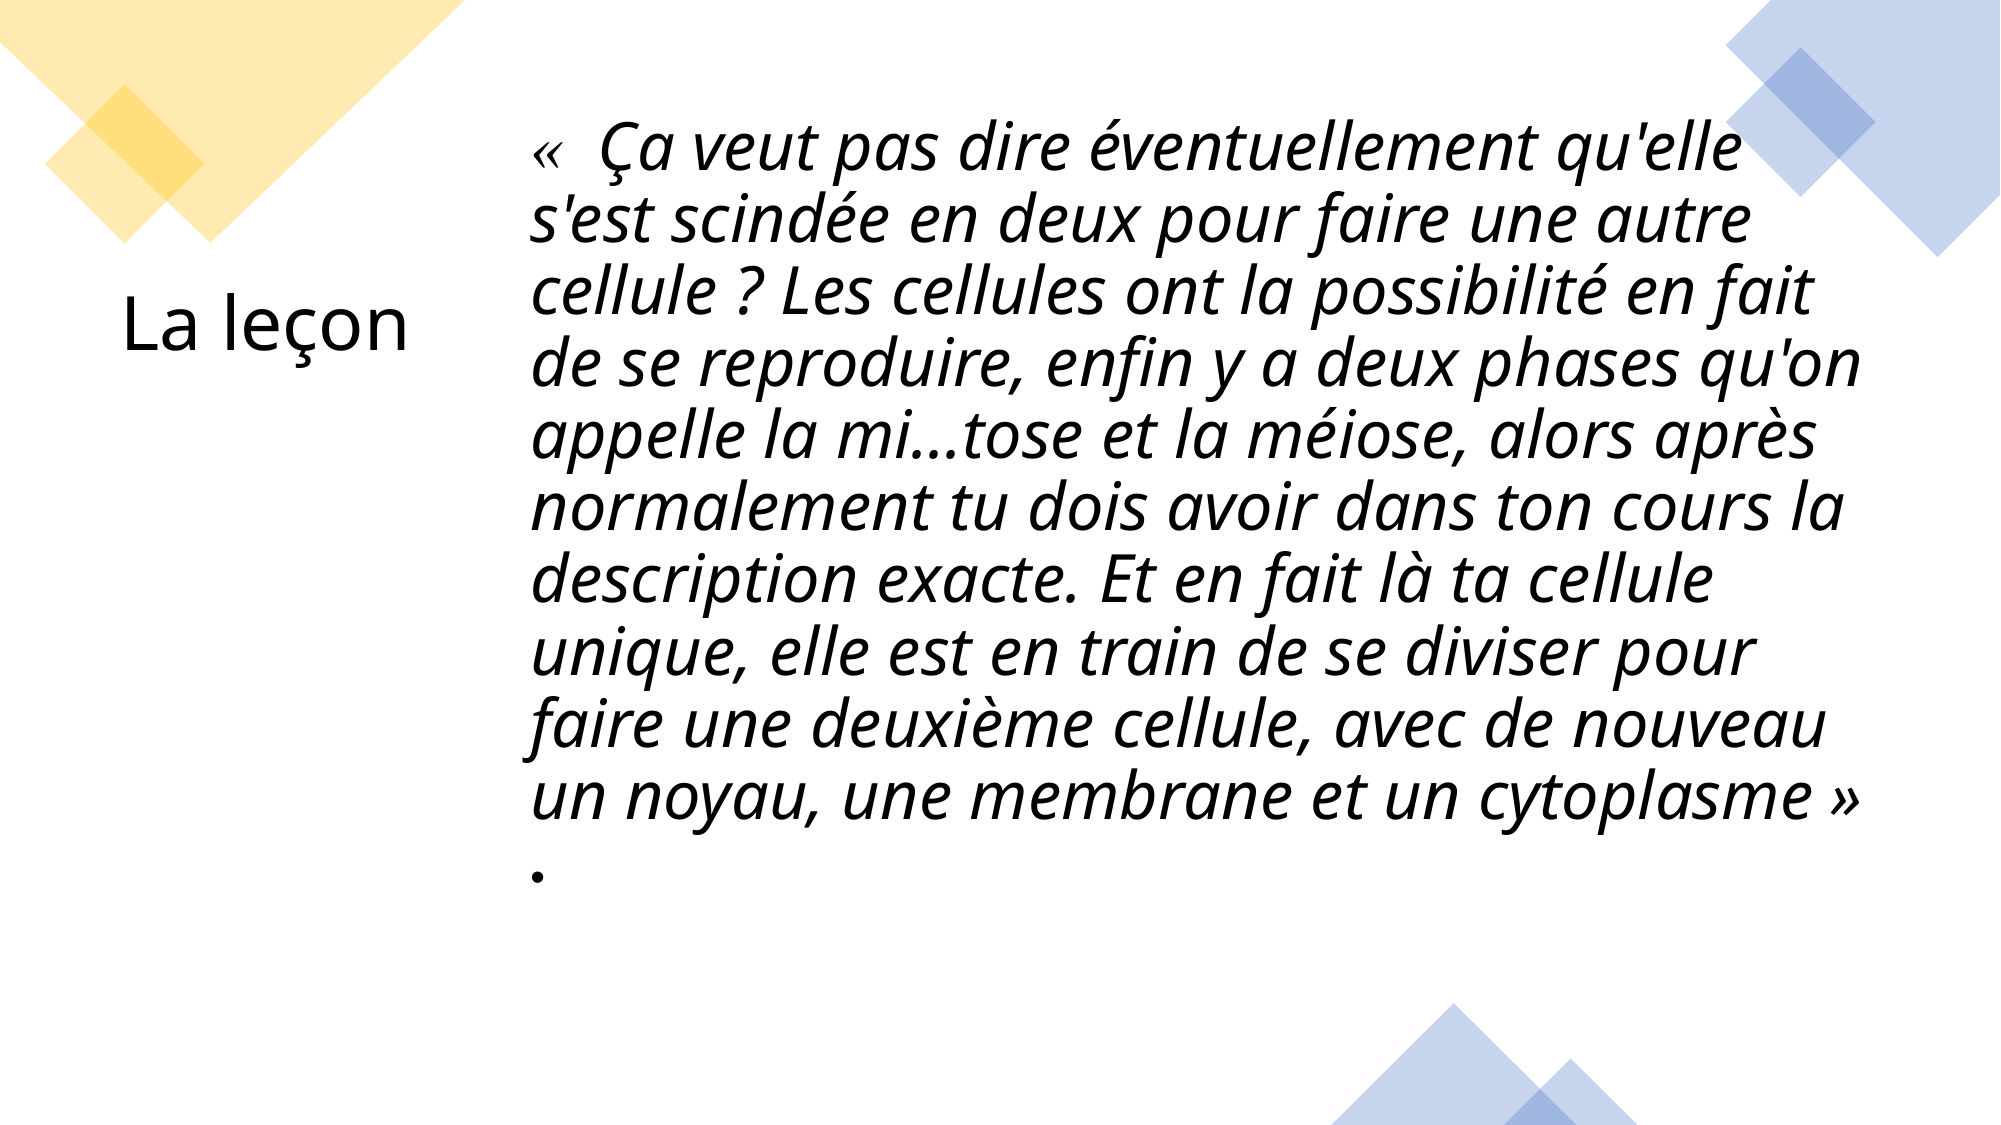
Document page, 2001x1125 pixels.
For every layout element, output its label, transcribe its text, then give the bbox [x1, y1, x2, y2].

list « Ça veut pas dire éventuellement qu'elle s'est scindée en deux pour faire une autre cellule ? Les cellules ont la possibilité en fait de se reproduire, enfin y a deux phases qu'on appelle la mi...tose et la méiose, alors après normalement tu dois avoir dans ton cours la description exacte. Et en fait là ta cellule unique, elle est en train de se diviser pour faire une deuxième cellule, avec de nouveau un noyau, une membrane et un cytoplasme » [515, 105, 1895, 1020]
text_box [0, 0, 2000, 1125]
title La leçon [105, 278, 515, 1020]
